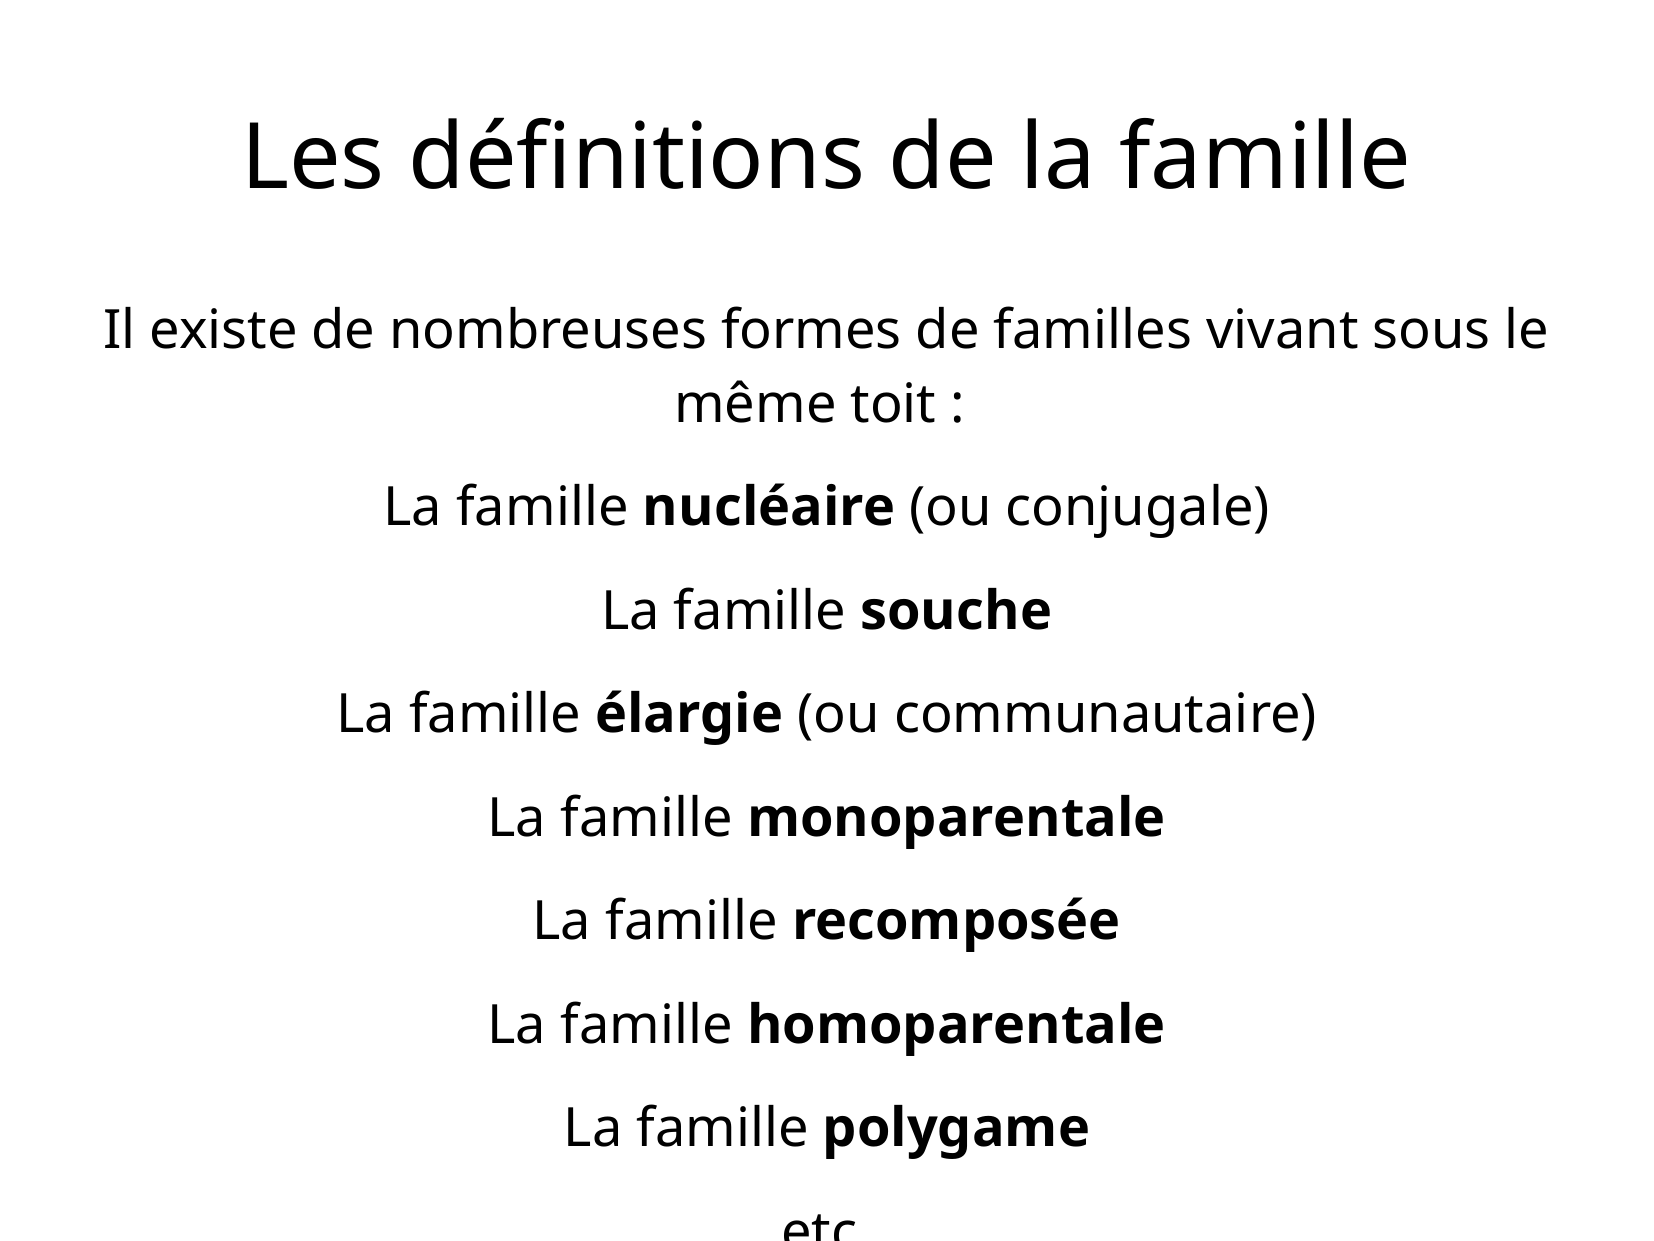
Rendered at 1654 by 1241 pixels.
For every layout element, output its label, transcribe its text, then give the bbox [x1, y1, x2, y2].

title Les définitions de la famille [82, 49, 1571, 257]
list Il existe de nombreuses formes de familles vivant sous le même toit : La famille nucléaire (ou conjugale) La famille souche La famille élargie (ou communautaire) La famille monoparentale La famille recomposée La famille homoparentale La famille polygame etc. [70, 290, 1583, 1094]
